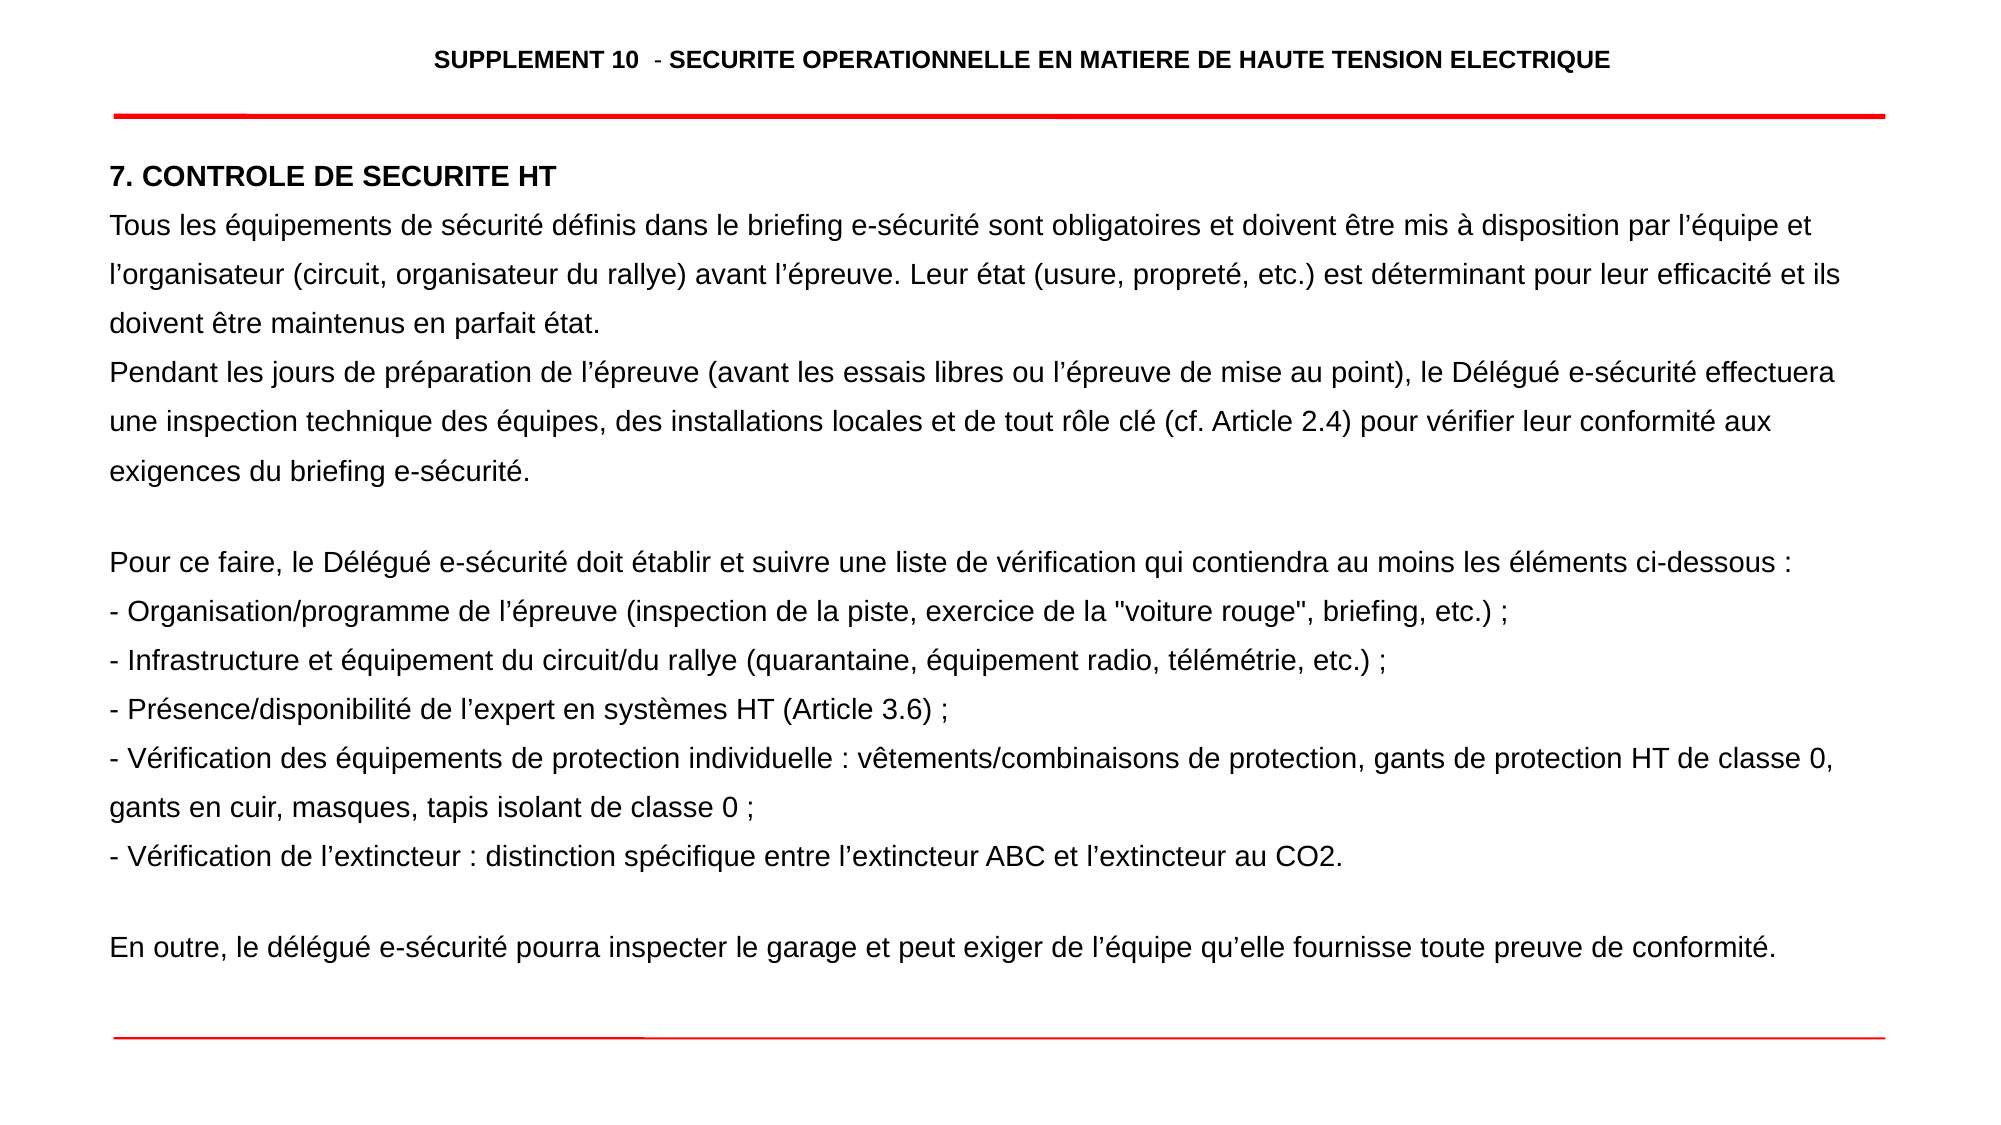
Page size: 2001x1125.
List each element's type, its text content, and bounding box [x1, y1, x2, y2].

text_box SUPPLEMENT 10 - SECURITE OPERATIONNELLE EN MATIERE DE HAUTE TENSION ELECTRIQUE [173, 38, 1895, 82]
text_box 7. CONTROLE DE SECURITE HT Tous les équipements de sécurité définis dans le briefing e-sécurité sont obligatoires et doivent être mis à disposition par l’équipe et l’organisateur (circuit, organisateur du rallye) avant l’épreuve. Leur état (usure, propreté, etc.) est déterminant pour leur efficacité et ils doivent être maintenus en parfait état. Pendant les jours de préparation de l’épreuve (avant les essais libres ou l’épreuve de mise au point), le Délégué e-sécurité effectuera une inspection technique des équipes, des installations locales et de tout rôle clé (cf. Article 2.4) pour vérifier leur conformité aux exigences du briefing e-sécurité. Pour ce faire, le Délégué e-sécurité doit établir et suivre une liste de vérification qui contiendra au moins les éléments ci-dessous : - Organisation/programme de l’épreuve (inspection de la piste, exercice de la "voiture rouge", briefing, etc.) ; - Infrastructure et équipement du circuit/du rallye (quarantaine, équipement radio, télémétrie, etc.) ; - Présence/disponibilité de l’expert en systèmes HT (Article 3.6) ; - Vérification des équipements de protection individuelle : vêtements/combinaisons de protection, gants de protection HT de classe 0, gants en cuir, masques, tapis isolant de classe 0 ; - Vérification de l’extincteur : distinction spécifique entre l’extincteur ABC et l’extincteur au CO2. En outre, le délégué e-sécurité pourra inspecter le garage et peut exiger de l’équipe qu’elle fournisse toute preuve de conformité. [94, 135, 1867, 972]
